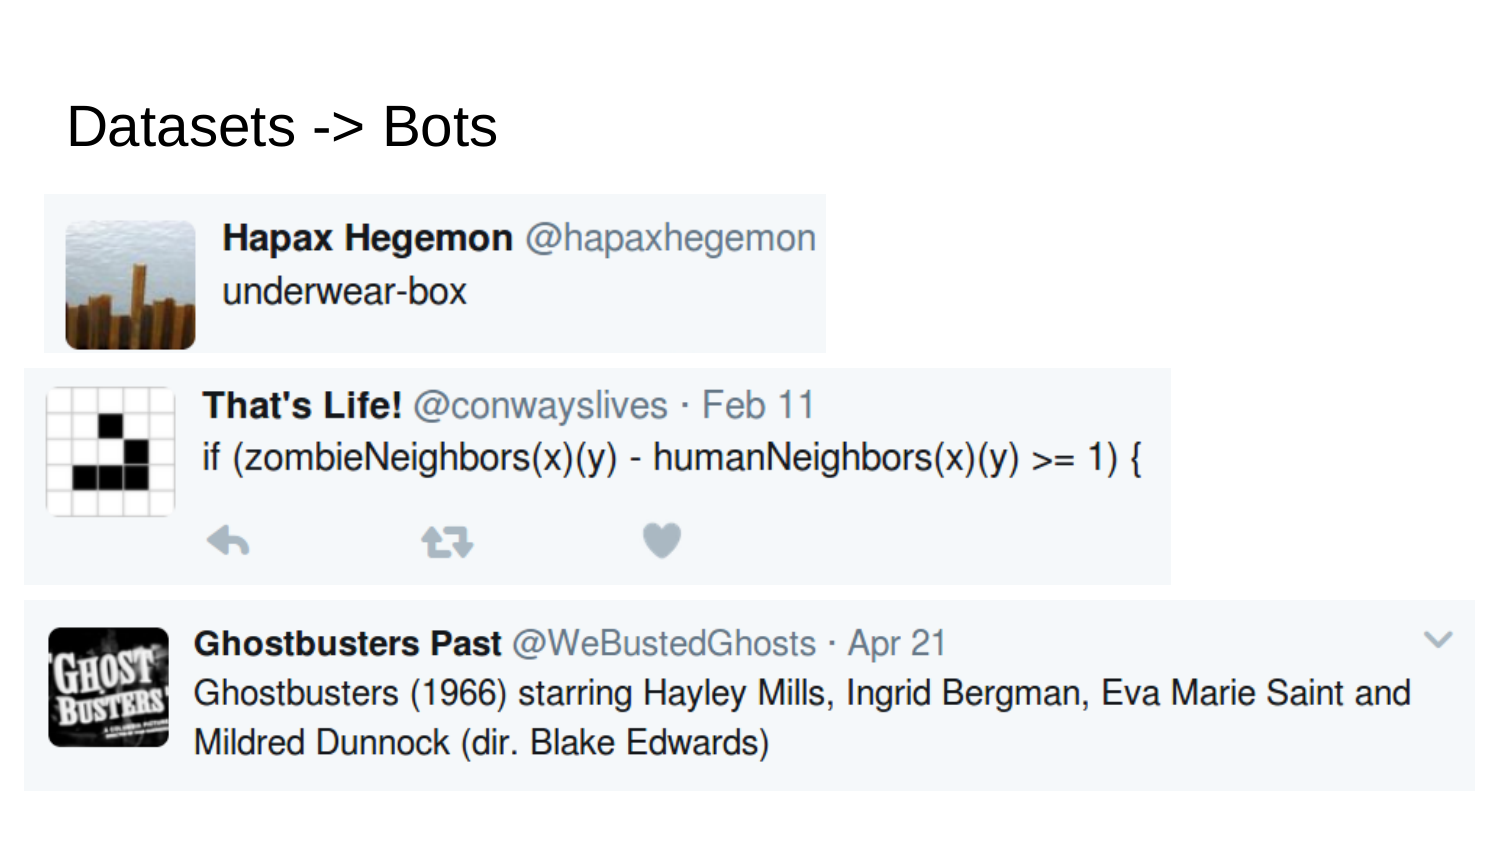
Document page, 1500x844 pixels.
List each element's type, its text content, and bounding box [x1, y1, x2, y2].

picture [24, 368, 1171, 585]
title Datasets -> Bots [51, 72, 1449, 167]
picture [24, 600, 1475, 791]
picture [44, 194, 826, 353]
